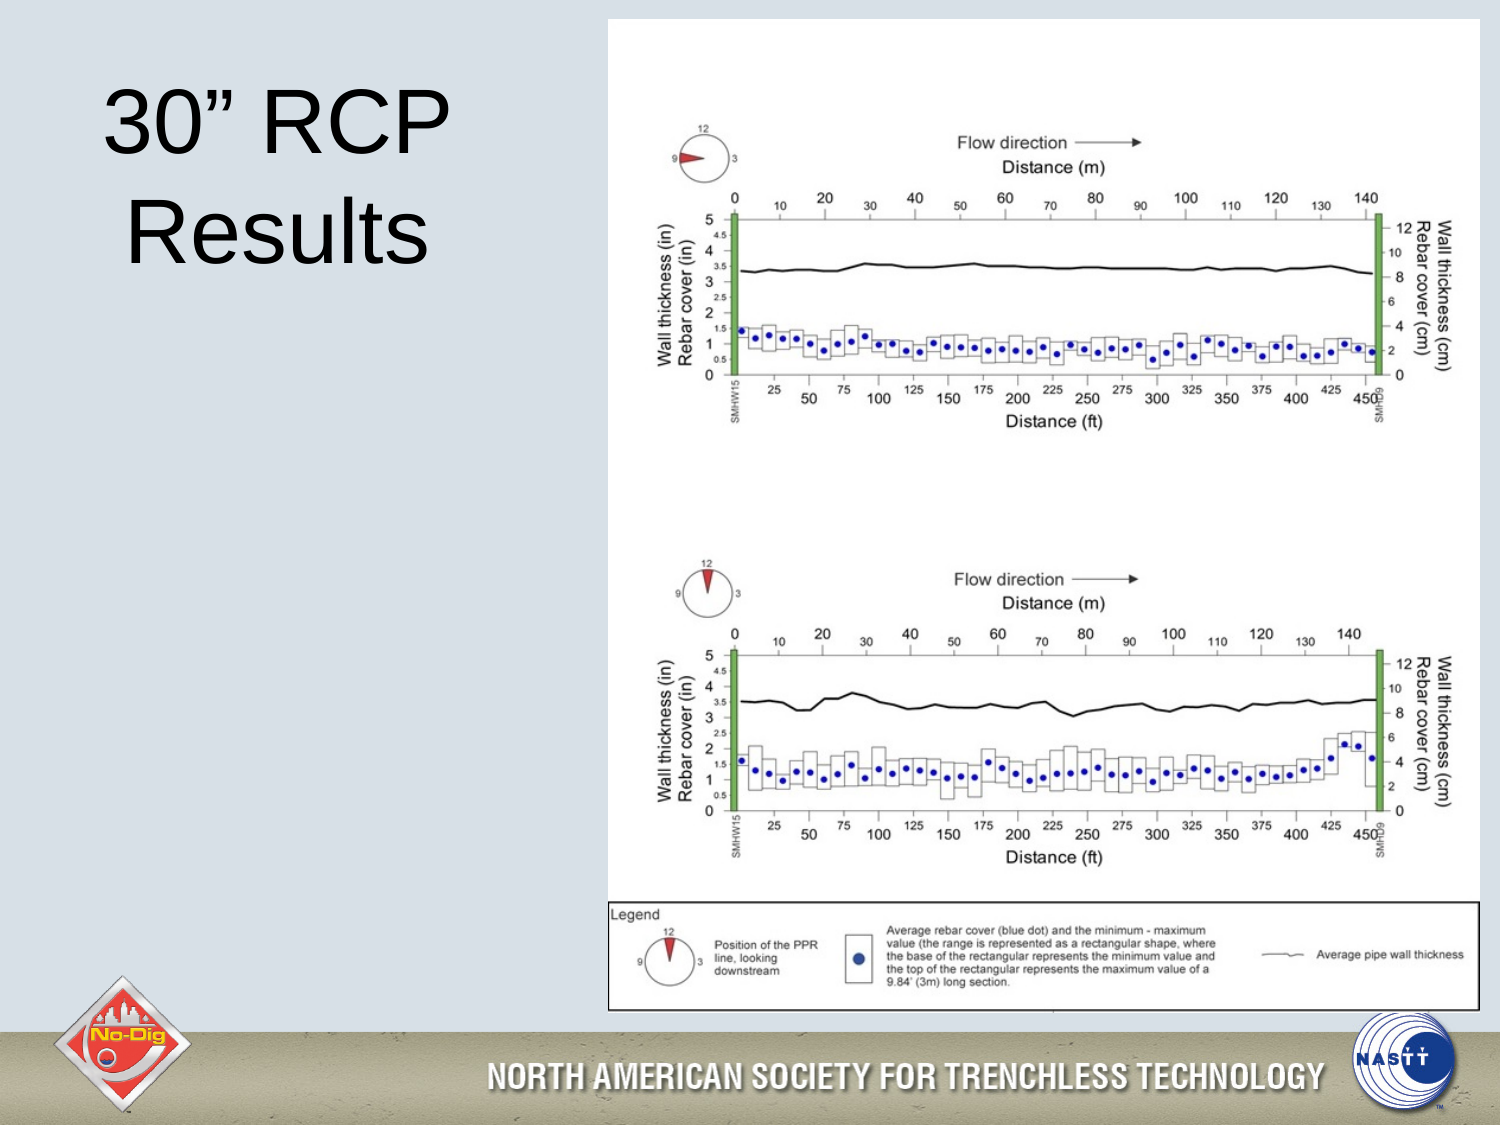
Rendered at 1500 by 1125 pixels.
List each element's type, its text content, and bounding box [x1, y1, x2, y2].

picture [0, 0, 1500, 1125]
text_box 30” RCP Results [29, 54, 526, 290]
